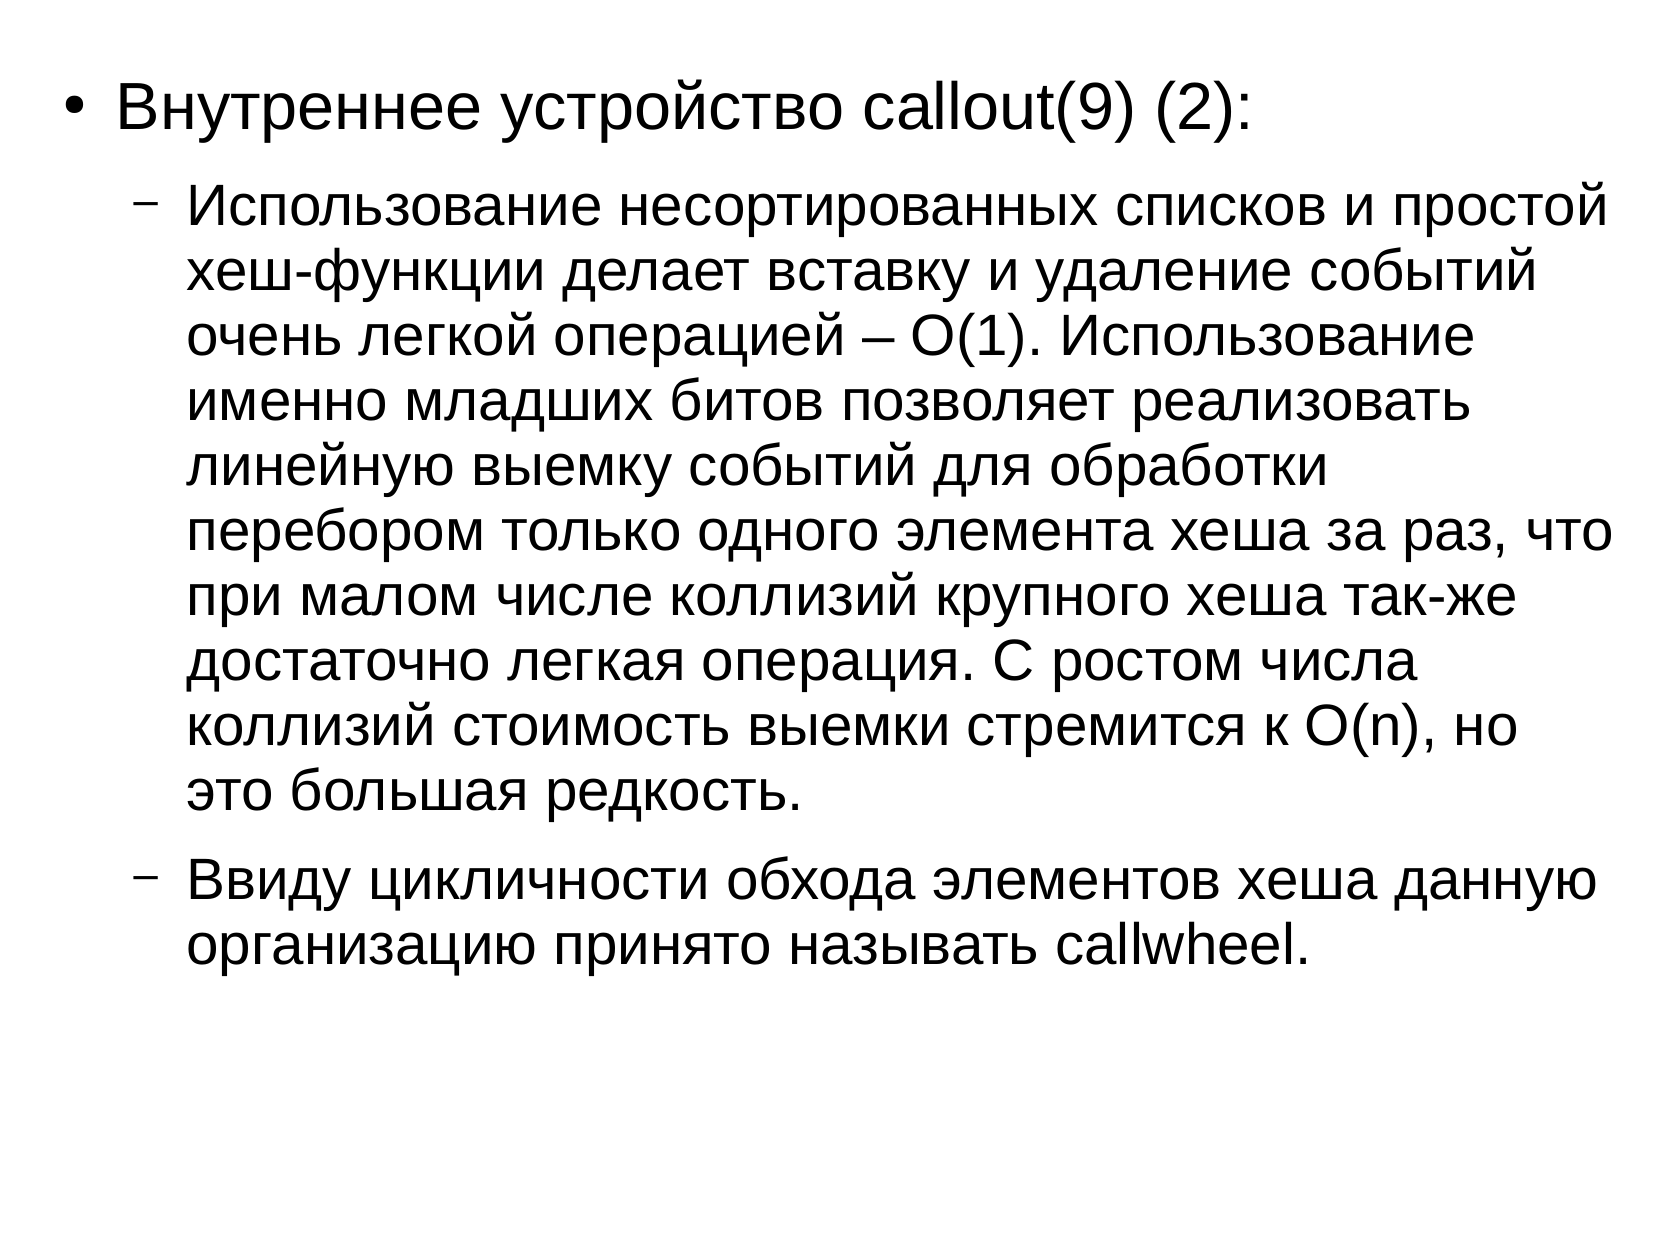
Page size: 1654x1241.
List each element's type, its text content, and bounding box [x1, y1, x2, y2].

list Внутреннее устройство callout(9) (2): Использование несортированных списков и простой хеш-функции делает вставку и удаление событий очень легкой операцией – O(1). Использование именно младших битов позволяет реализовать линейную выемку событий для обработки перебором только одного элемента хеша за раз, что при малом числе коллизий крупного хеша так-же достаточно легкая операция. С ростом числа коллизий стоимость выемки стремится к O(n), но это большая редкость. Ввиду цикличности обхода элементов хеша данную организацию принято называть callwheel. [45, 68, 1621, 1221]
